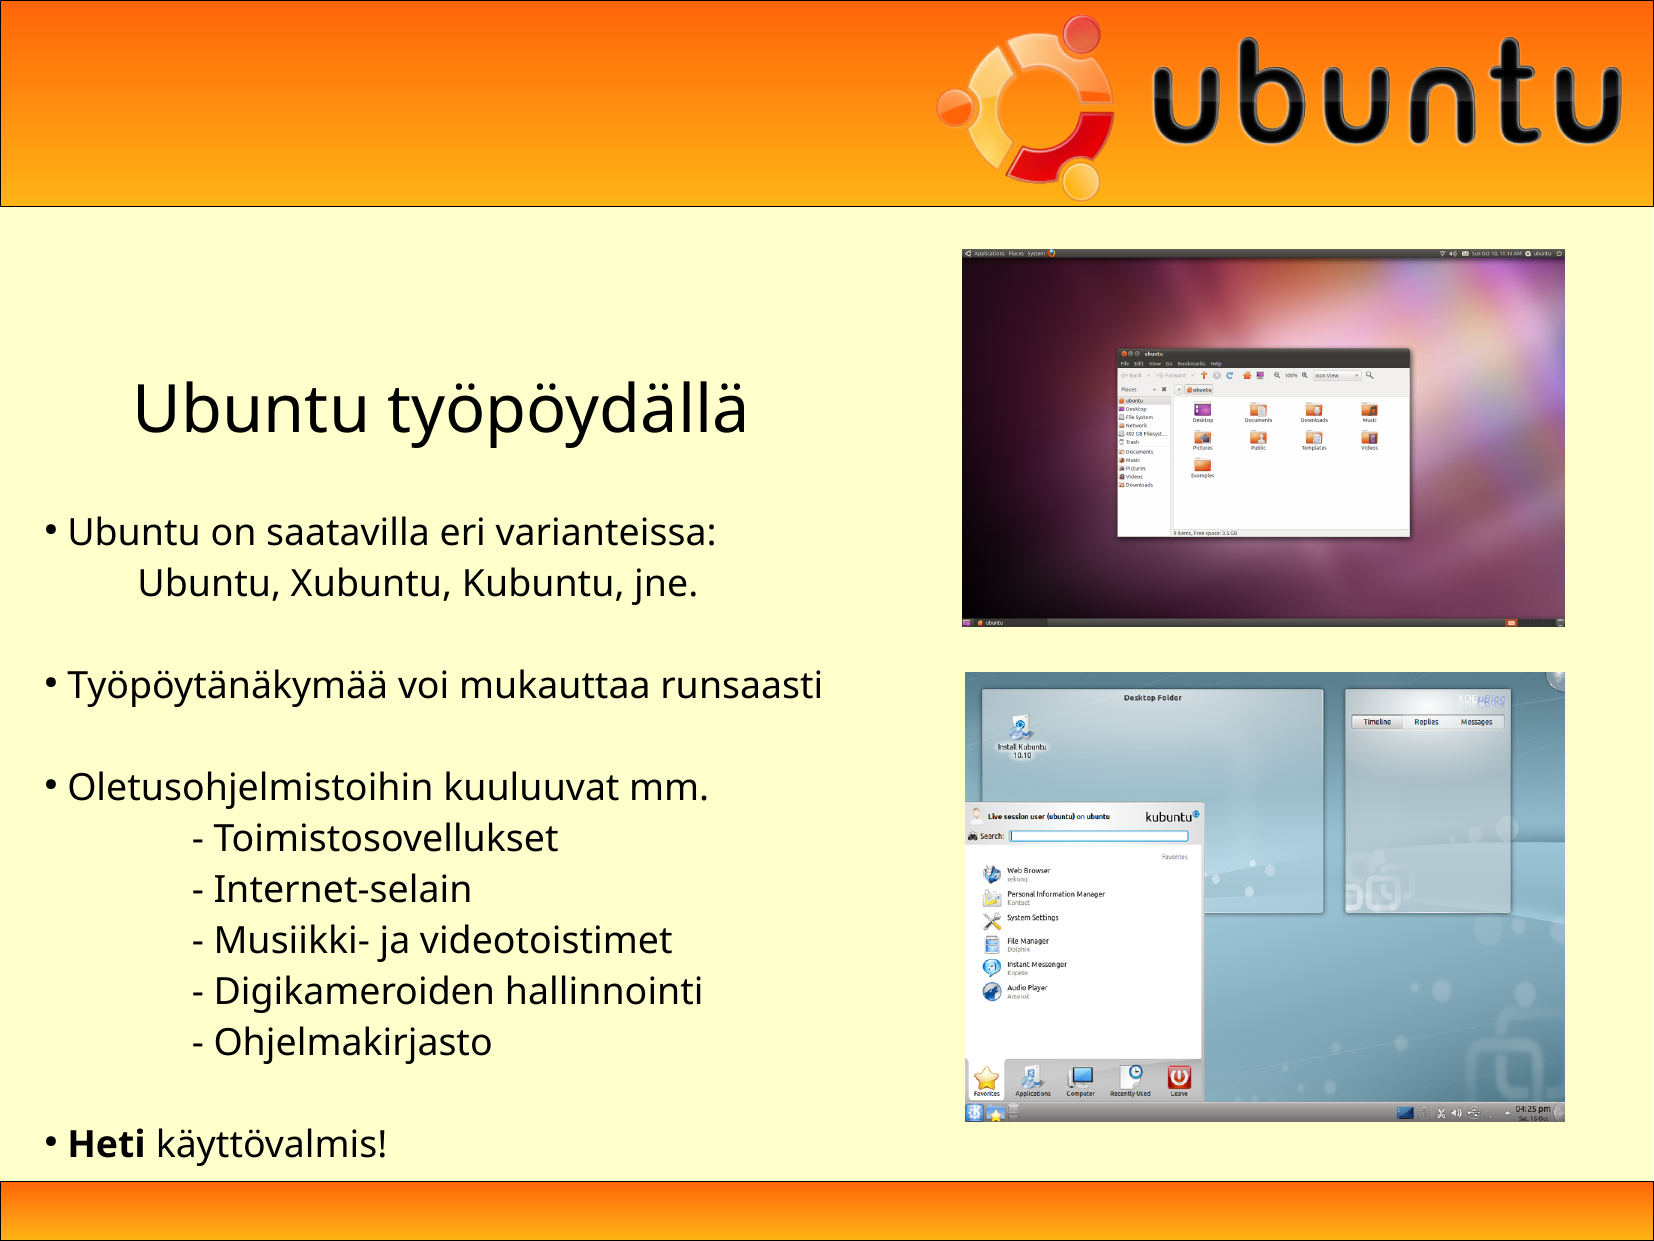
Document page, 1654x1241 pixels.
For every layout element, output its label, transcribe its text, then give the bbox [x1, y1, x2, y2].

text_box [0, 0, 915, 207]
text_box [0, 1181, 1654, 1241]
picture [962, 249, 1565, 627]
text_box Ubuntu työpöydällä [118, 354, 752, 446]
text_box Ubuntu on saatavilla eri varianteissa: Ubuntu, Xubuntu, Kubuntu, jne. Työpöytänäkymää voi mukauttaa runsaasti Oletusohjelmistoihin kuuluuvat mm. - Toimistosovellukset - Internet-selain - Musiikki- ja videotoistimet - Digikameroiden hallinnointi - Ohjelmakirjasto Heti käyttövalmis! [29, 446, 813, 1097]
picture [965, 672, 1565, 1123]
picture [915, 0, 1654, 218]
